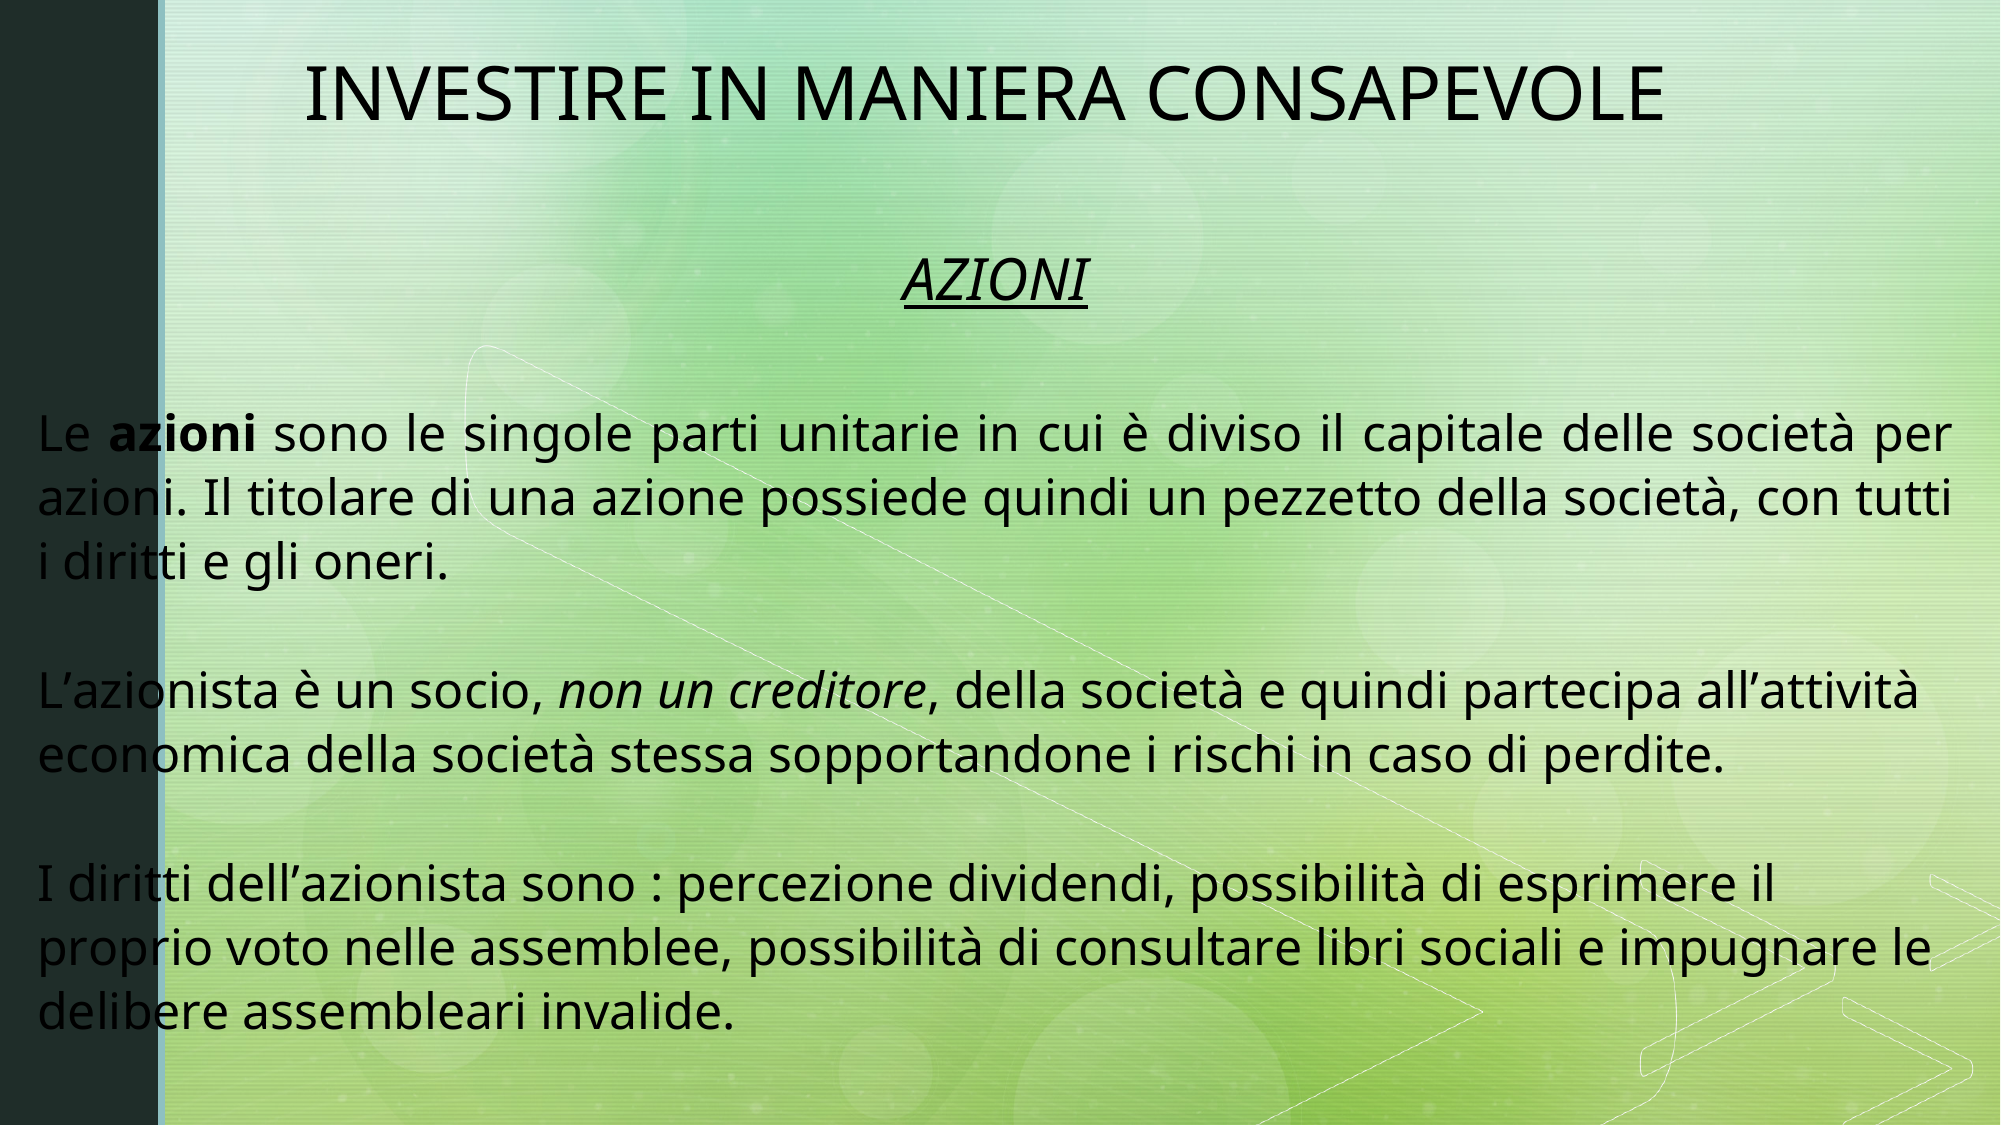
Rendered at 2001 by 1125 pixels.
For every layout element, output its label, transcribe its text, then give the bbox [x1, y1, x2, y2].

text_box INVESTIRE IN MANIERA CONSAPEVOLE AZIONI Le azioni sono le singole parti unitarie in cui è diviso il capitale delle società per azioni. Il titolare di una azione possiede quindi un pezzetto della società, con tutti i diritti e gli oneri. L’azionista è un socio, non un creditore, della società e quindi partecipa all’attività economica della società stessa sopportandone i rischi in caso di perdite. I diritti dell’azionista sono : percezione dividendi, possibilità di esprimere il proprio voto nelle assemblee, possibilità di consultare libri sociali e impugnare le delibere assembleari invalide. [22, 31, 1978, 1054]
